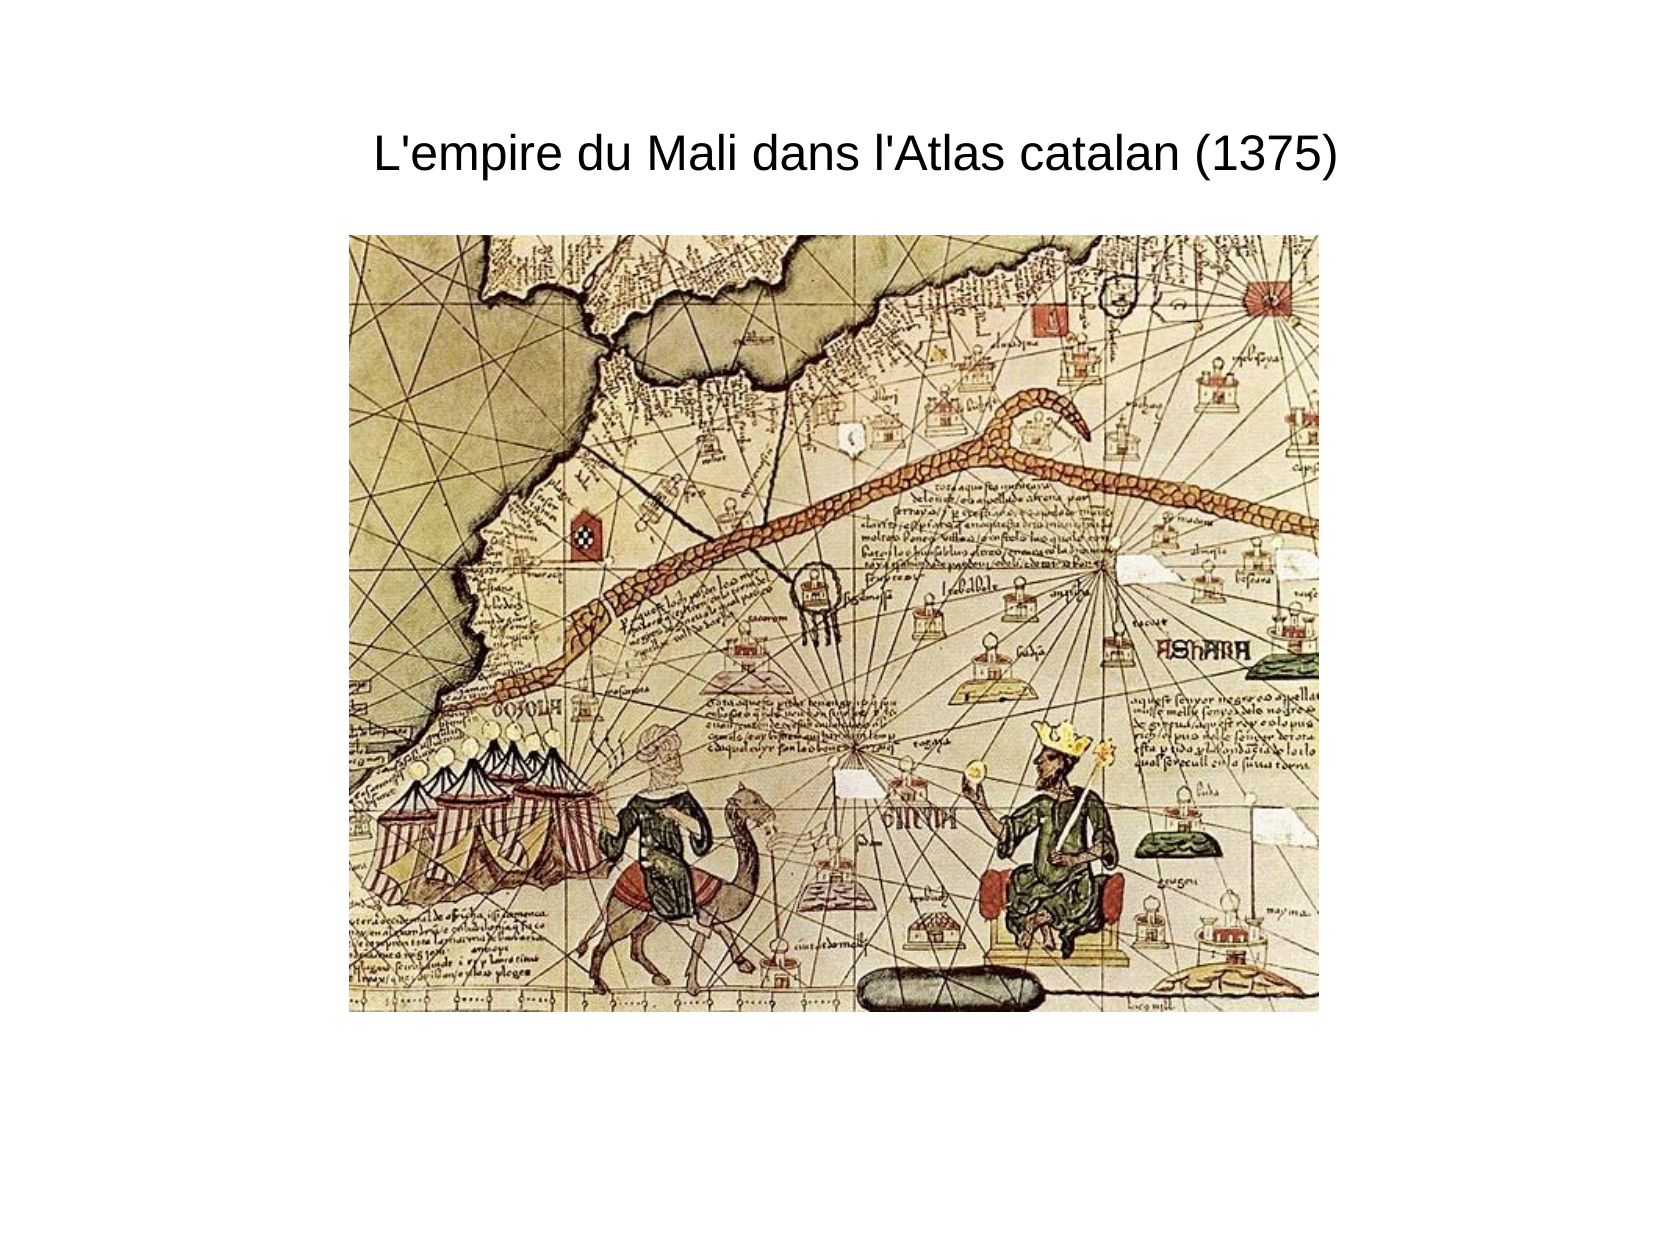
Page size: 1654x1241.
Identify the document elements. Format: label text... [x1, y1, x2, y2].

picture [349, 235, 1319, 1012]
text_box L'empire du Mali dans l'Atlas catalan (1375) [236, 118, 1477, 189]
